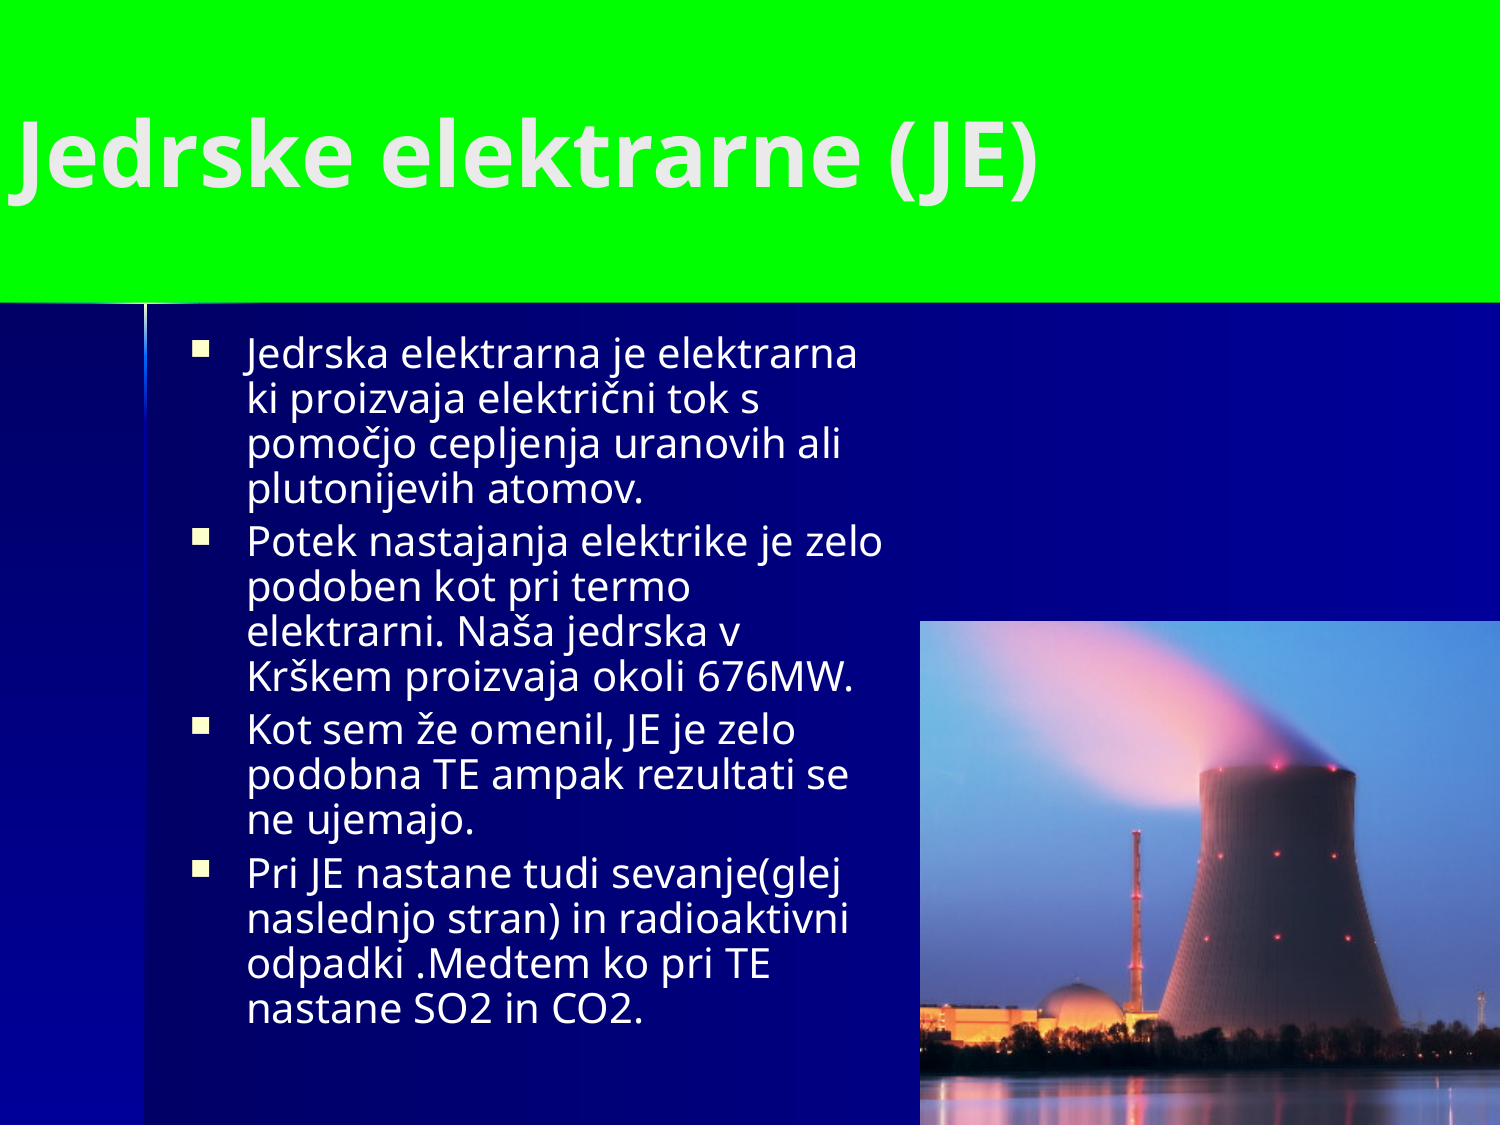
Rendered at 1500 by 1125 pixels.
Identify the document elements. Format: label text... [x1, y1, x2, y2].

title Jedrske elektrarne (JE) [0, 0, 1500, 303]
list Jedrska elektrarna je elektrarna ki proizvaja električni tok s pomočjo cepljenja uranovih ali plutonijevih atomov. Potek nastajanja elektrike je zelo podoben kot pri termo elektrarni. Naša jedrska v Krškem proizvaja okoli 676MW. Kot sem že omenil, JE je zelo podobna TE ampak rezultati se ne ujemajo. Pri JE nastane tudi sevanje(glej naslednjo stran) in radioaktivni odpadki .Medtem ko pri TE nastane SO2 in CO2. [174, 324, 904, 1094]
picture [920, 621, 1500, 1125]
